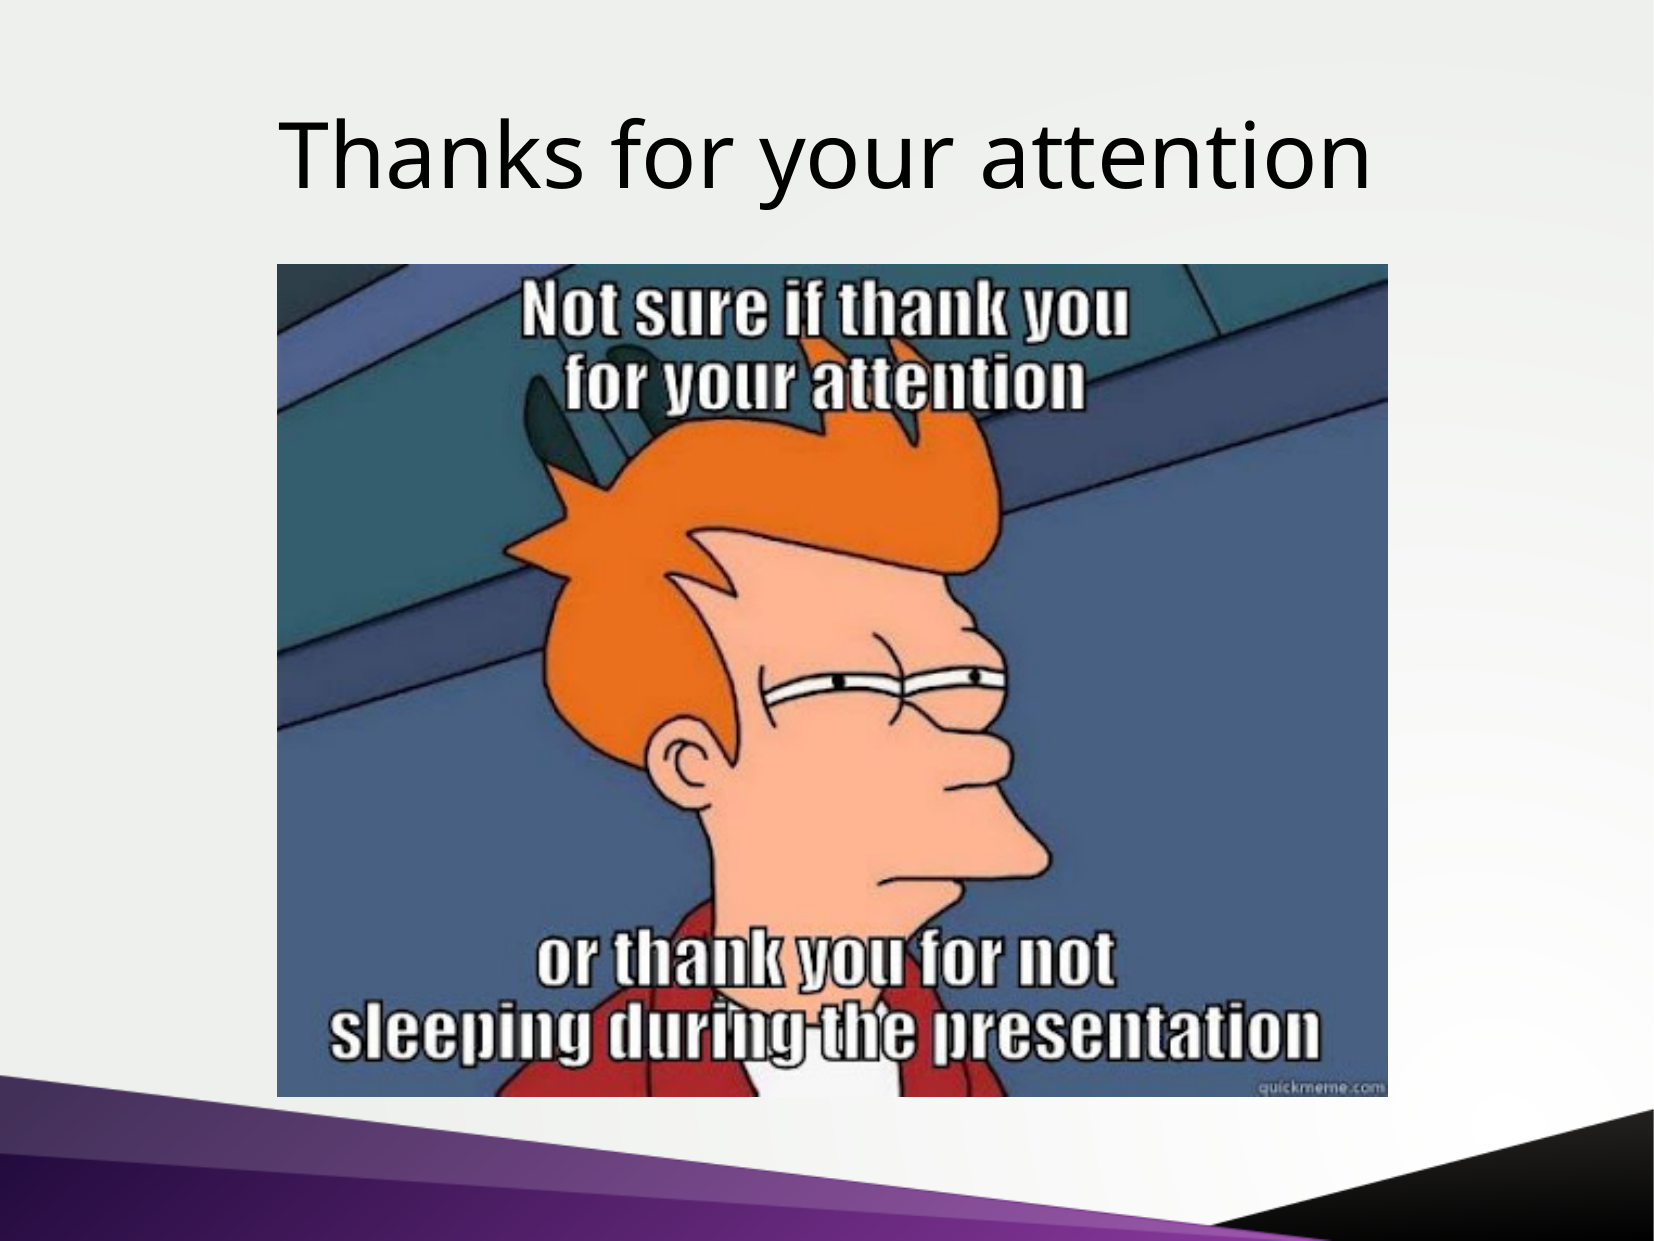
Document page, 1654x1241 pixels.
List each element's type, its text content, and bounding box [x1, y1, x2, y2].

title Thanks for your attention [82, 49, 1571, 257]
picture [0, 0, 1654, 1241]
